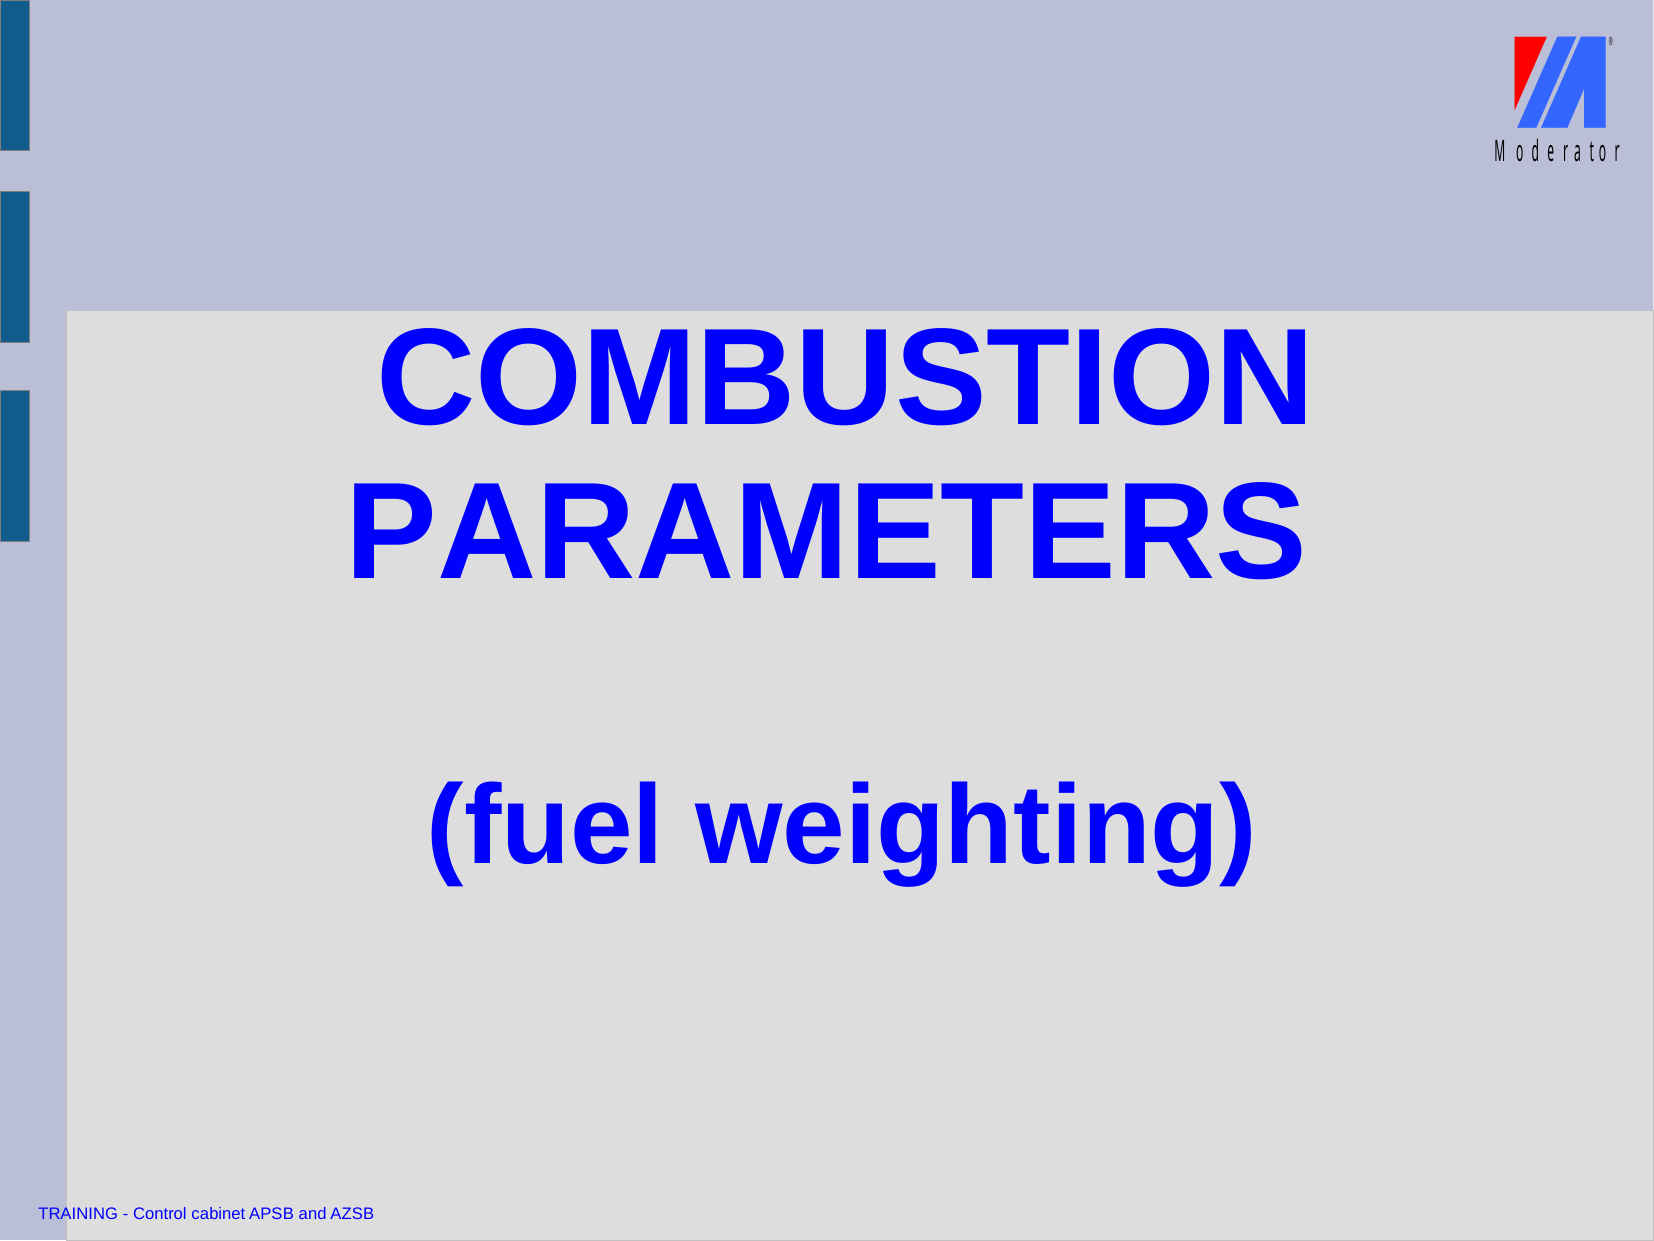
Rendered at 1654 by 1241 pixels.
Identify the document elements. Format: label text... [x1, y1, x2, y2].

title COMBUSTION PARAMETERS (fuel weighting) [82, 300, 1571, 887]
text_box TRAINING - Control cabinet APSB and AZSB [23, 1197, 1134, 1231]
picture [1492, 33, 1635, 167]
